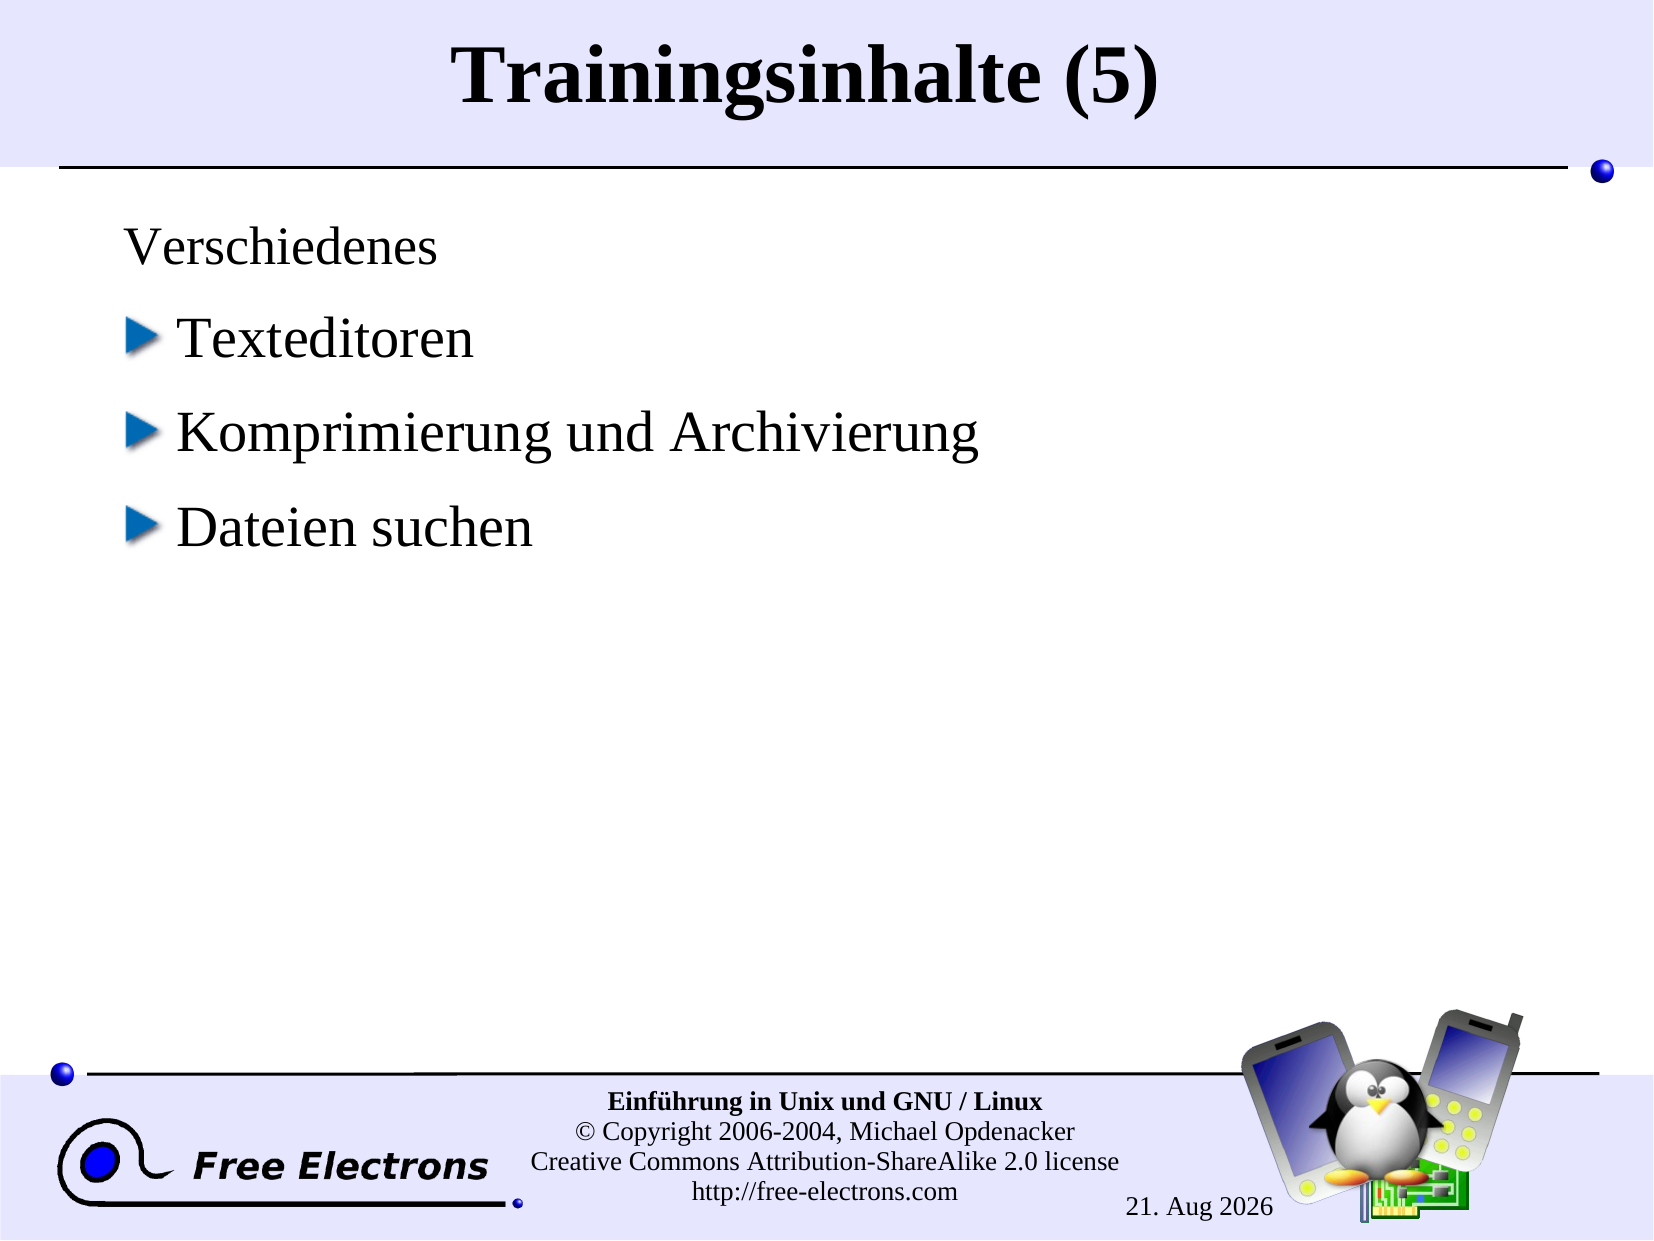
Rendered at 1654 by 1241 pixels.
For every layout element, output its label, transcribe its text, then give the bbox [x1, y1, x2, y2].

picture [1231, 1007, 1538, 1241]
title Trainingsinhalte (5) [60, 28, 1551, 121]
list Verschiedenes Texteditoren Komprimierung und Archivierung Dateien suchen [105, 216, 1518, 1066]
picture [50, 1107, 527, 1216]
